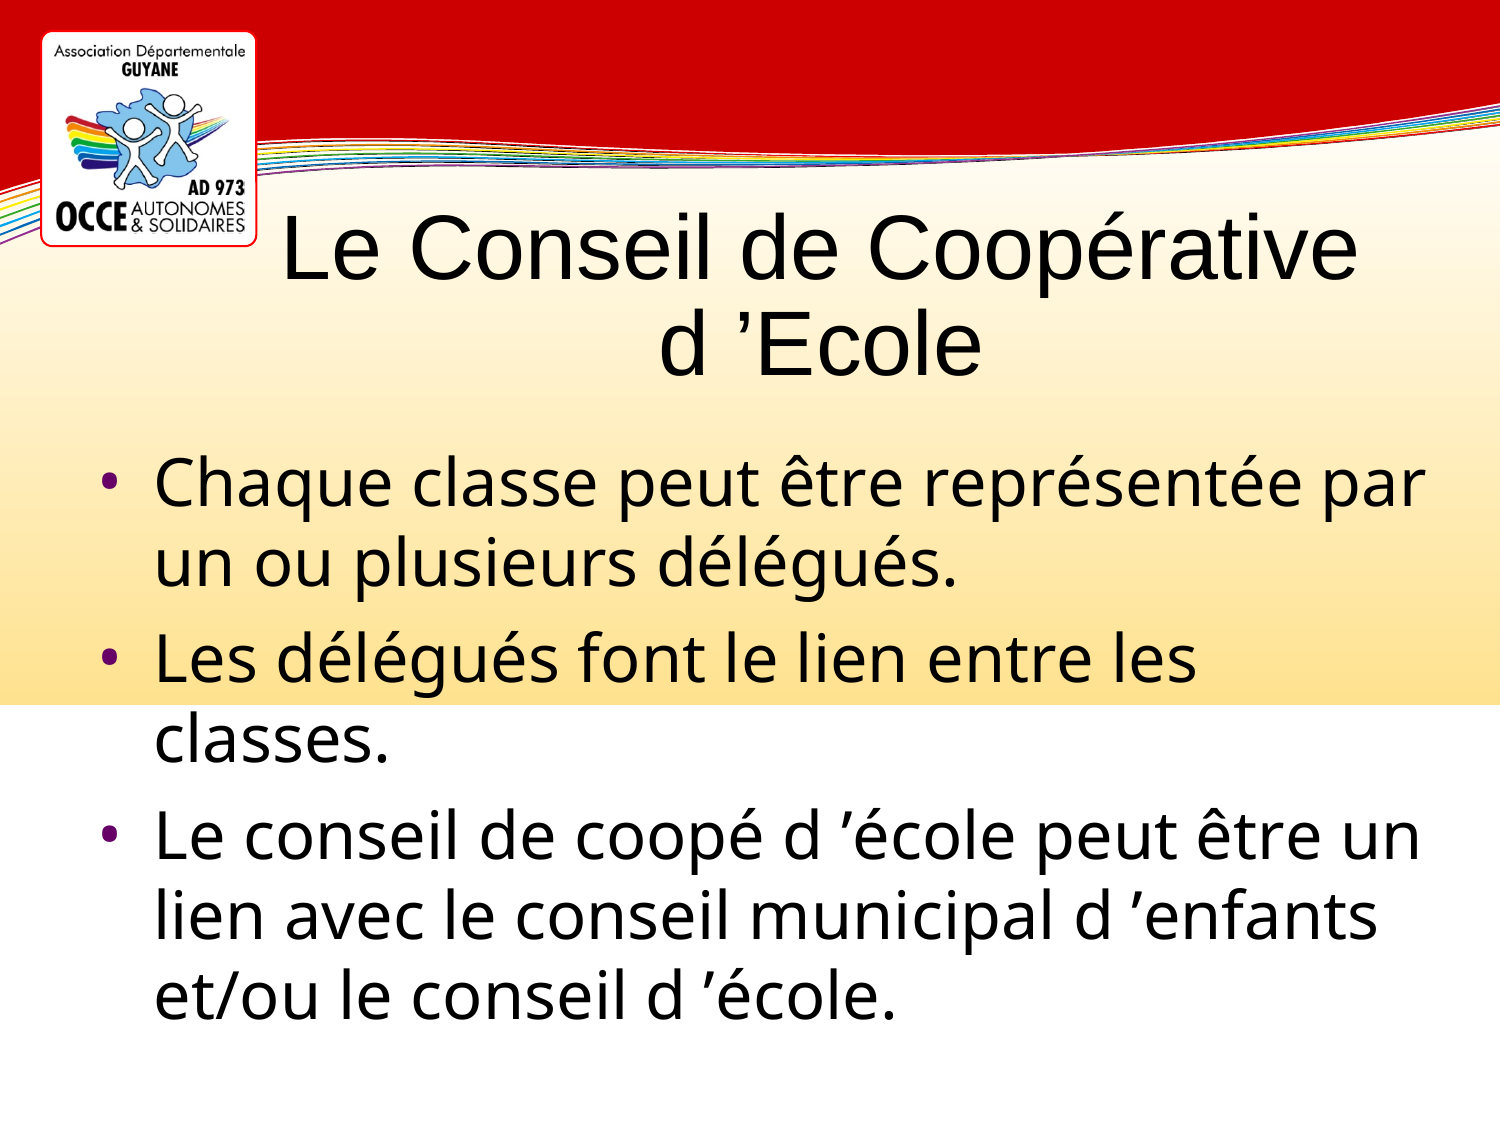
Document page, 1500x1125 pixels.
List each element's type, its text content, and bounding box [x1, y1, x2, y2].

title Le Conseil de Coopérative d ’Ecole [215, 196, 1428, 403]
list Chaque classe peut être représentée par un ou plusieurs délégués. Les délégués font le lien entre les classes. Le conseil de coopé d ’école peut être un lien avec le conseil municipal d ’enfants et/ou le conseil d ’école. [82, 324, 1445, 1125]
picture [54, 44, 245, 234]
